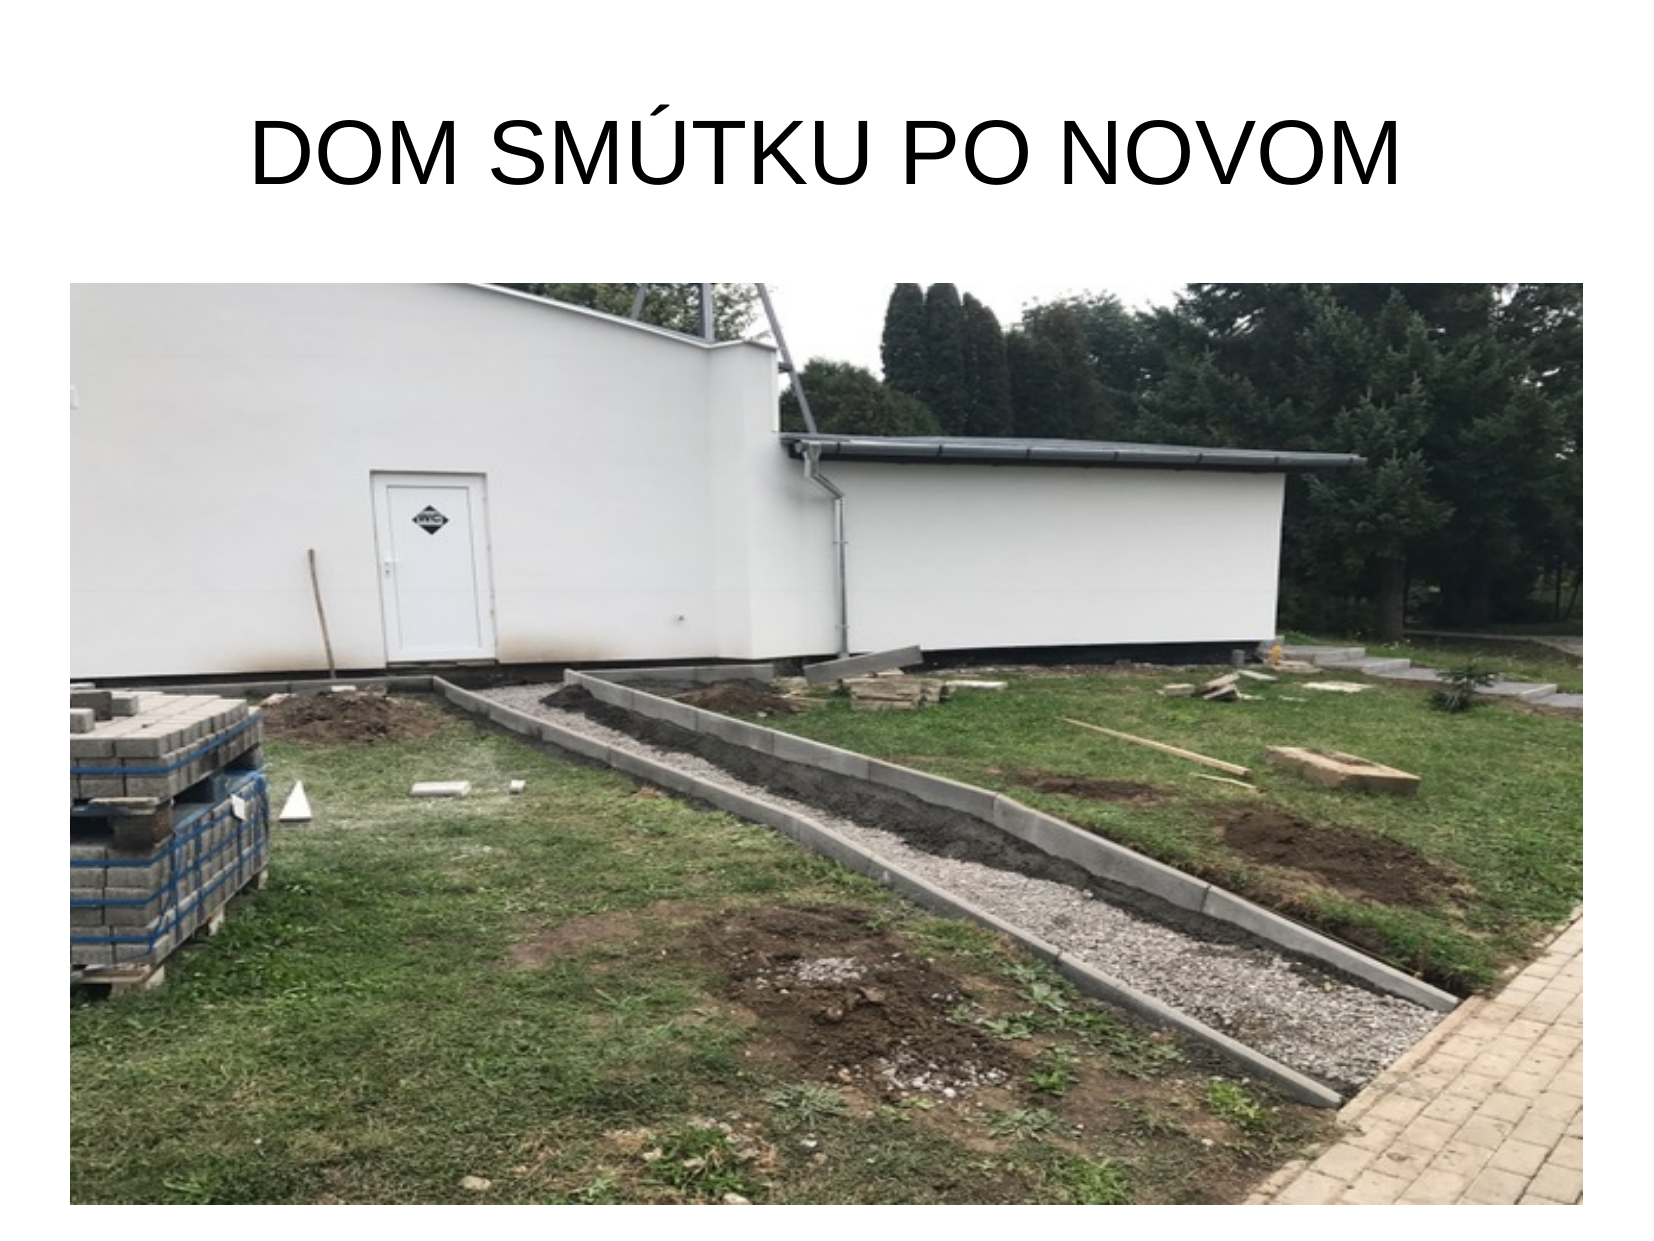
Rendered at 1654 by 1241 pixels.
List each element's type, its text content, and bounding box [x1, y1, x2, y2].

title DOM SMÚTKU PO NOVOM [82, 49, 1571, 257]
picture [70, 283, 1583, 1205]
